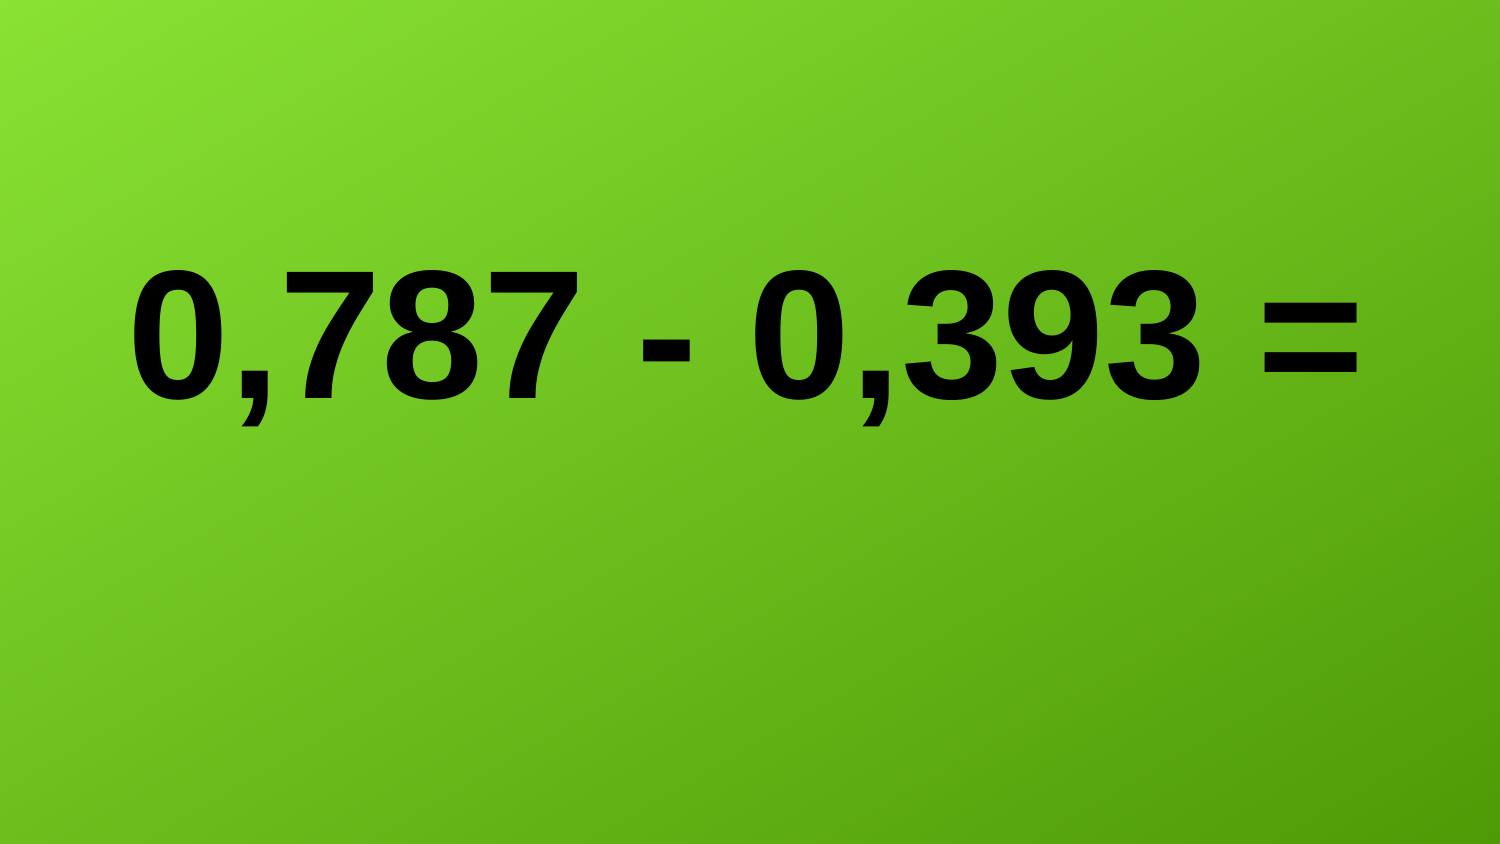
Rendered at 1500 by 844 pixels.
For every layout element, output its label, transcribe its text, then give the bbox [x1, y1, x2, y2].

text_box 0,787 - 0,393 = [112, 259, 1388, 450]
